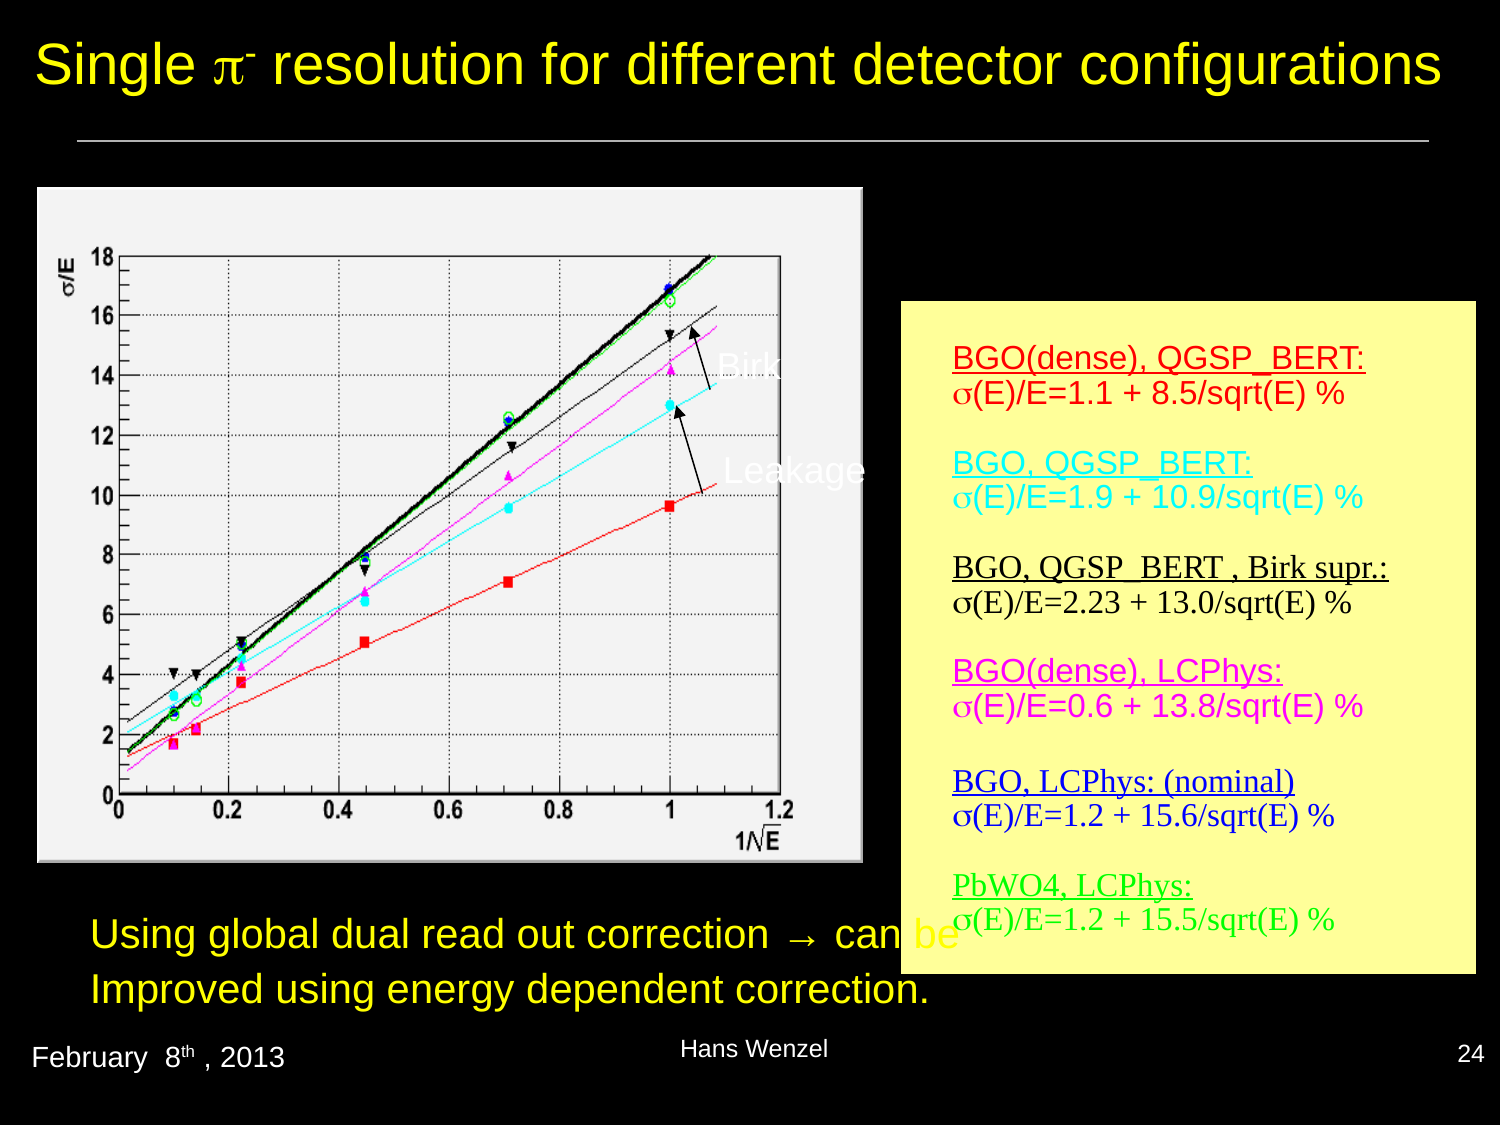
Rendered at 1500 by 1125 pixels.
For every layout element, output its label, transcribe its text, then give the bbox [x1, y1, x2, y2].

title Single  resolution for different detector configurations [17, 0, 1463, 150]
text_box Birk [701, 334, 796, 406]
picture [37, 187, 863, 863]
text_box Leakage [708, 438, 882, 493]
text_box [900, 299, 1478, 976]
text_box BGO(dense), QGSP_BERT: (E)/E=1.1 + 8.5/sqrt(E) % BGO, QGSP_BERT: (E)/E=1.9 + 10.9/sqrt(E) % BGO, QGSP_BERT , Birk supr.: (E)/E=2.23 + 13.0/sqrt(E) % BGO(dense), LCPhys: (E)/E=0.6 + 13.8/sqrt(E) % BGO, LCPhys: (nominal) (E)/E=1.2 + 15.6/sqrt(E) % PbWO4, LCPhys: (E)/E=1.2 + 15.5/sqrt(E) % [937, 250, 1485, 751]
text_box Using global dual read out correction → can be Improved using energy dependent correction. [75, 899, 826, 1013]
